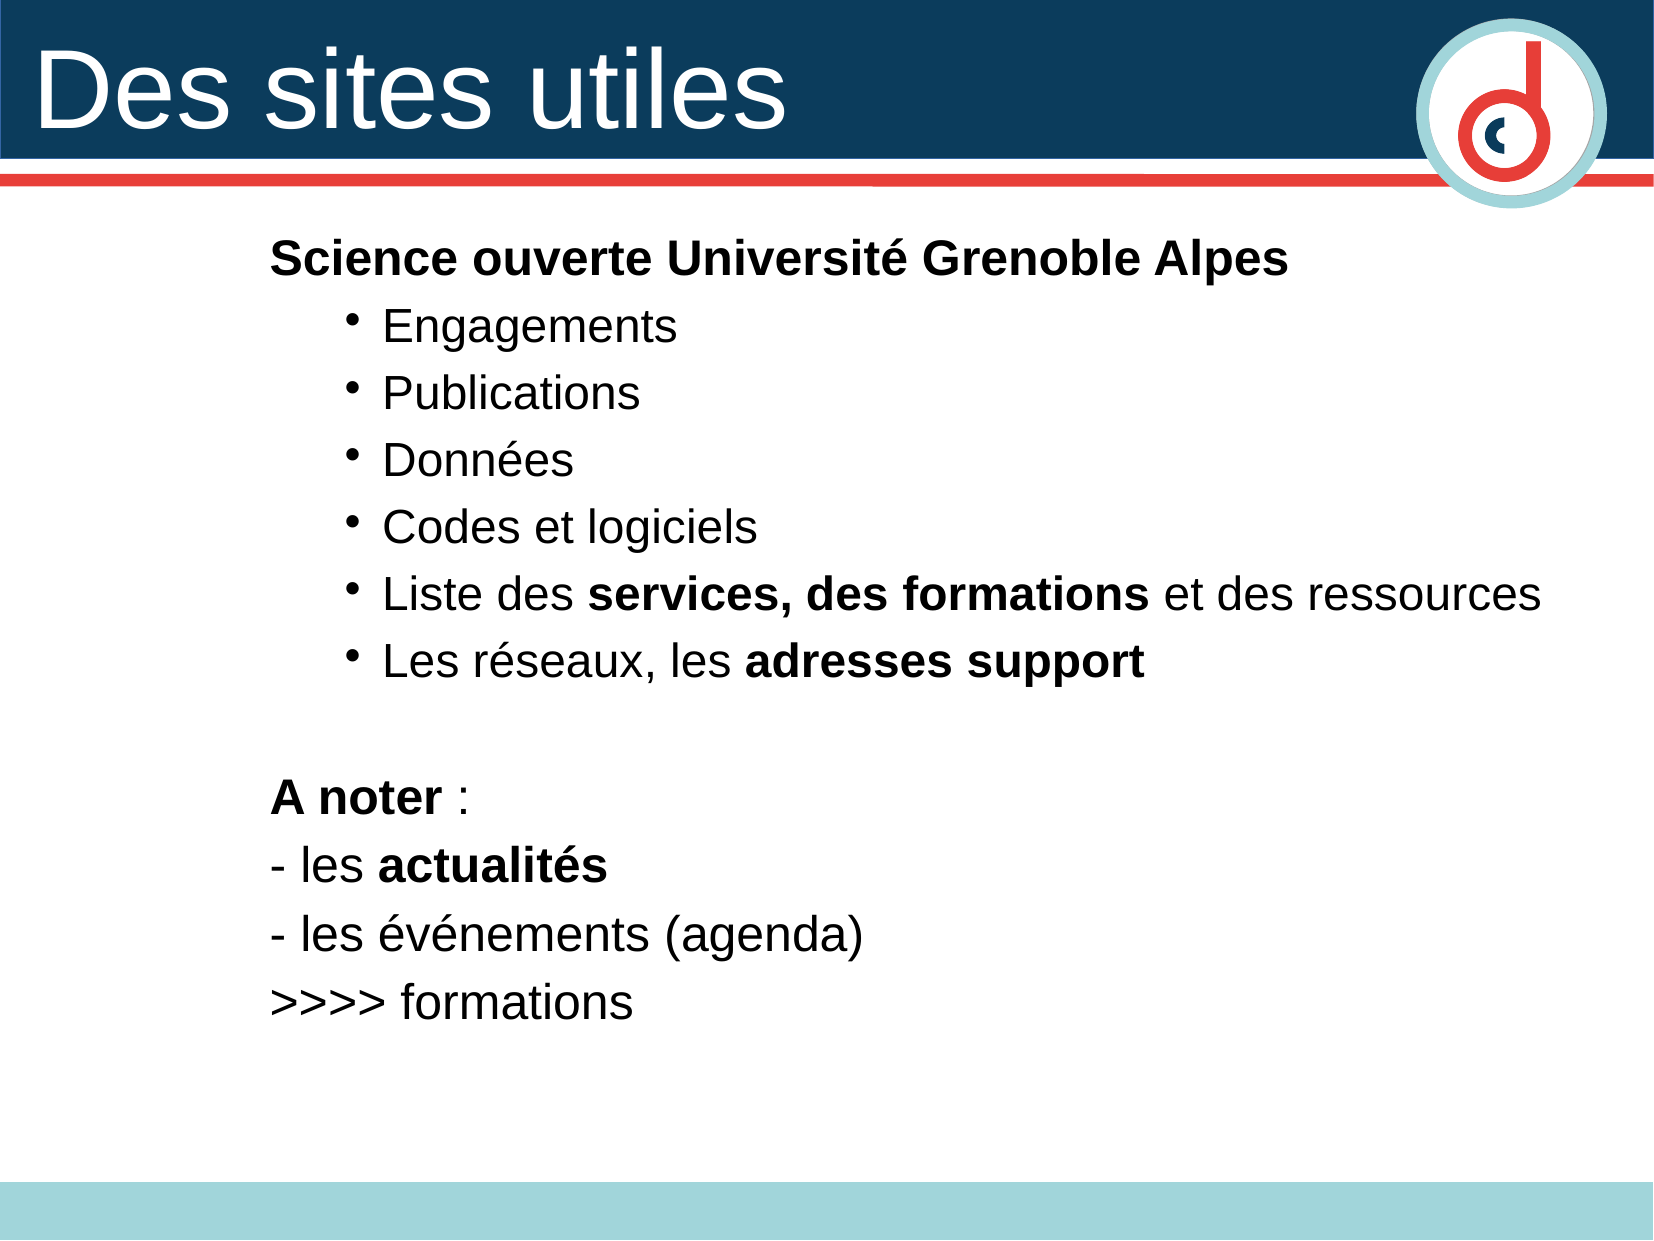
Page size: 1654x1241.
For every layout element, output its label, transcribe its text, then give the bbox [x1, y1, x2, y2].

list Science ouverte Université Grenoble Alpes Engagements Publications Données Codes et logiciels Liste des services, des formations et des ressources Les réseaux, les adresses support A noter : - les actualités - les événements (agenda) >>>> formations [29, 236, 1595, 1123]
title Des sites utiles [17, 11, 1412, 159]
